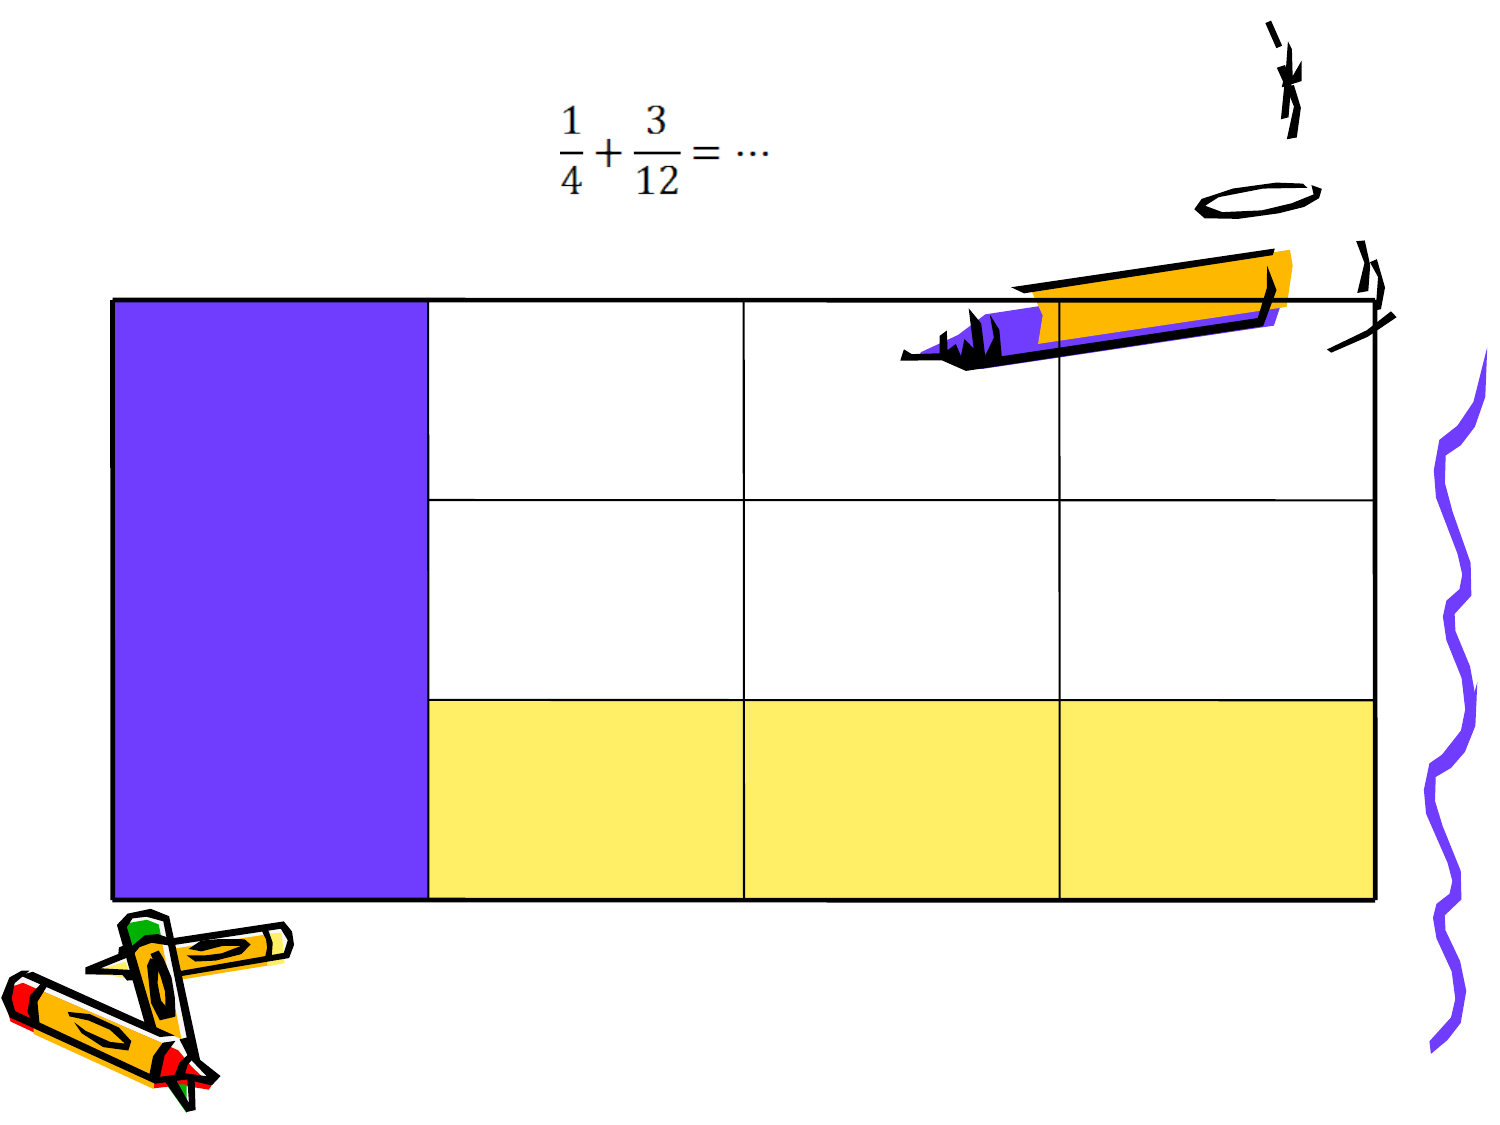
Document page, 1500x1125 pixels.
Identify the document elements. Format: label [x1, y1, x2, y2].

text_box [115, 303, 427, 897]
text_box [745, 702, 1058, 897]
picture [560, 101, 771, 204]
text_box [1061, 702, 1372, 897]
text_box [430, 701, 742, 897]
